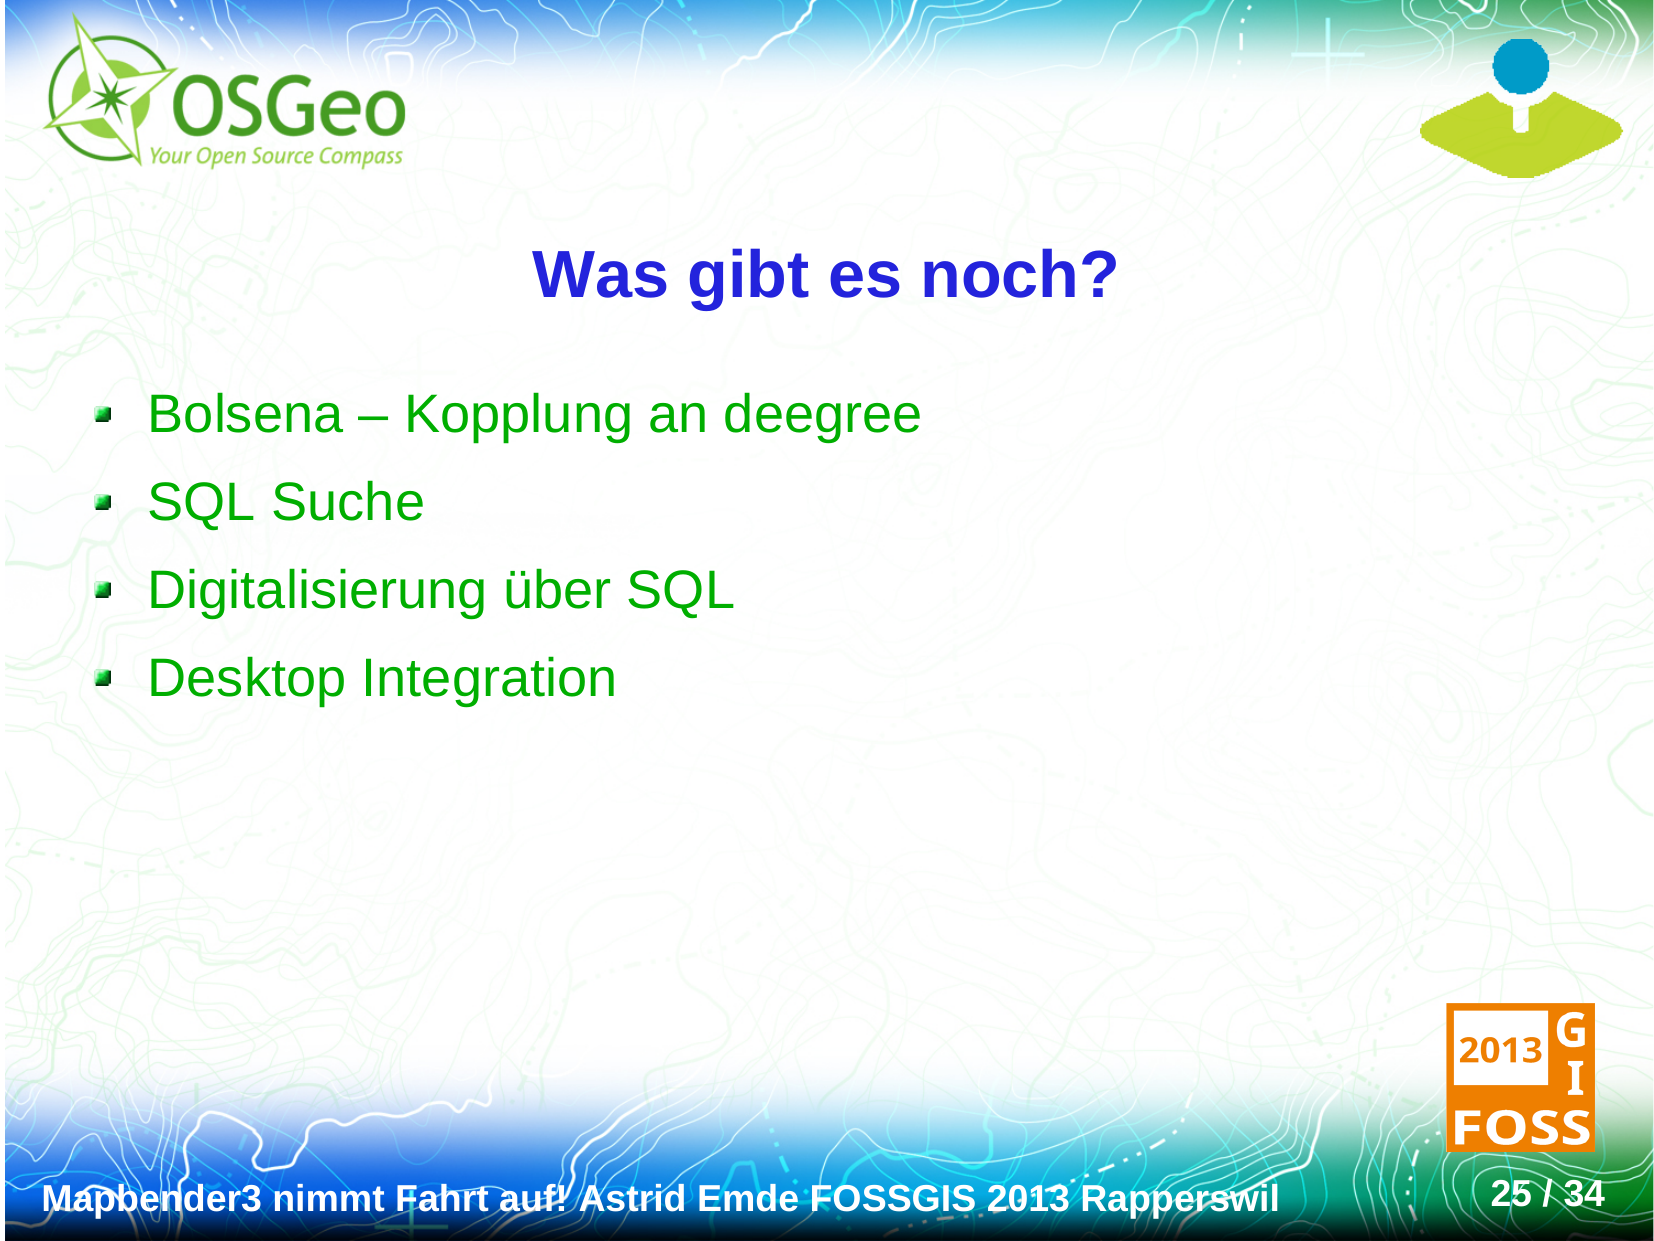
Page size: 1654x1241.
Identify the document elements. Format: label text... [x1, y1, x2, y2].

picture [5, 0, 1654, 1241]
list Bolsena – Kopplung an deegree SQL Suche Digitalisierung über SQL Desktop Integration [76, 383, 1565, 1203]
title Was gibt es noch? [82, 200, 1571, 349]
